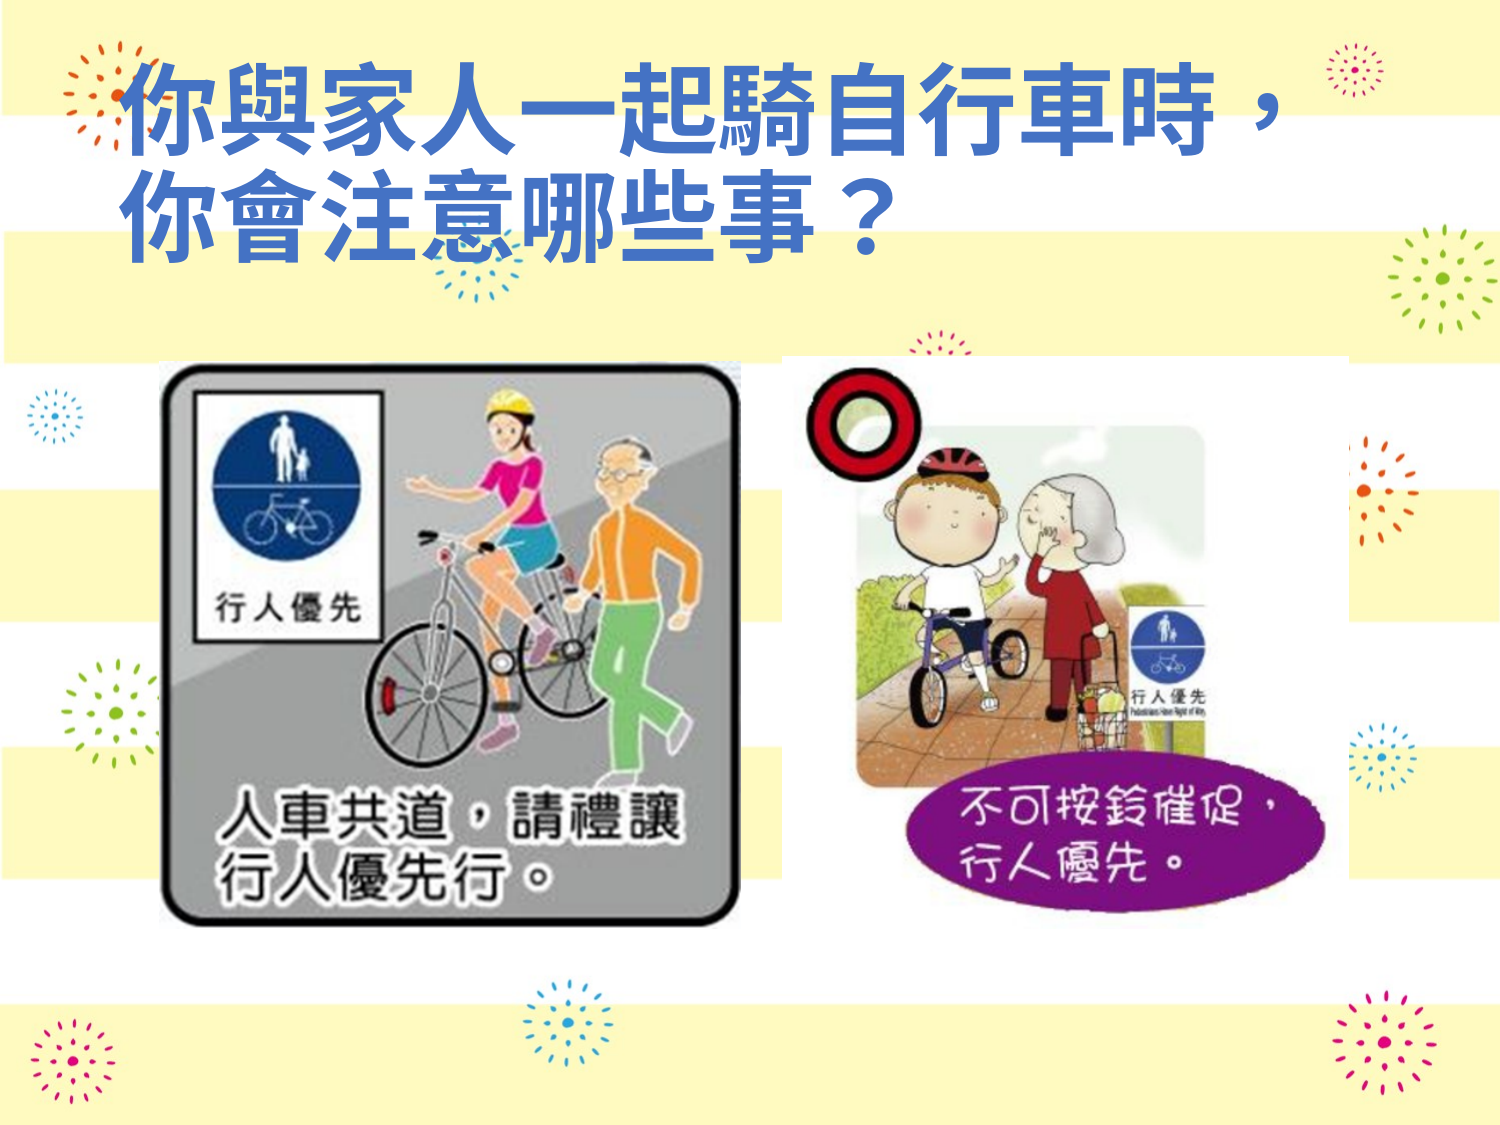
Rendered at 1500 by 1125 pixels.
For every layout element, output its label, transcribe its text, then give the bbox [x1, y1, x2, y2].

title 你與家人一起騎自行車時，你會注意哪些事？ [103, 59, 1397, 278]
picture [0, 0, 1500, 1125]
